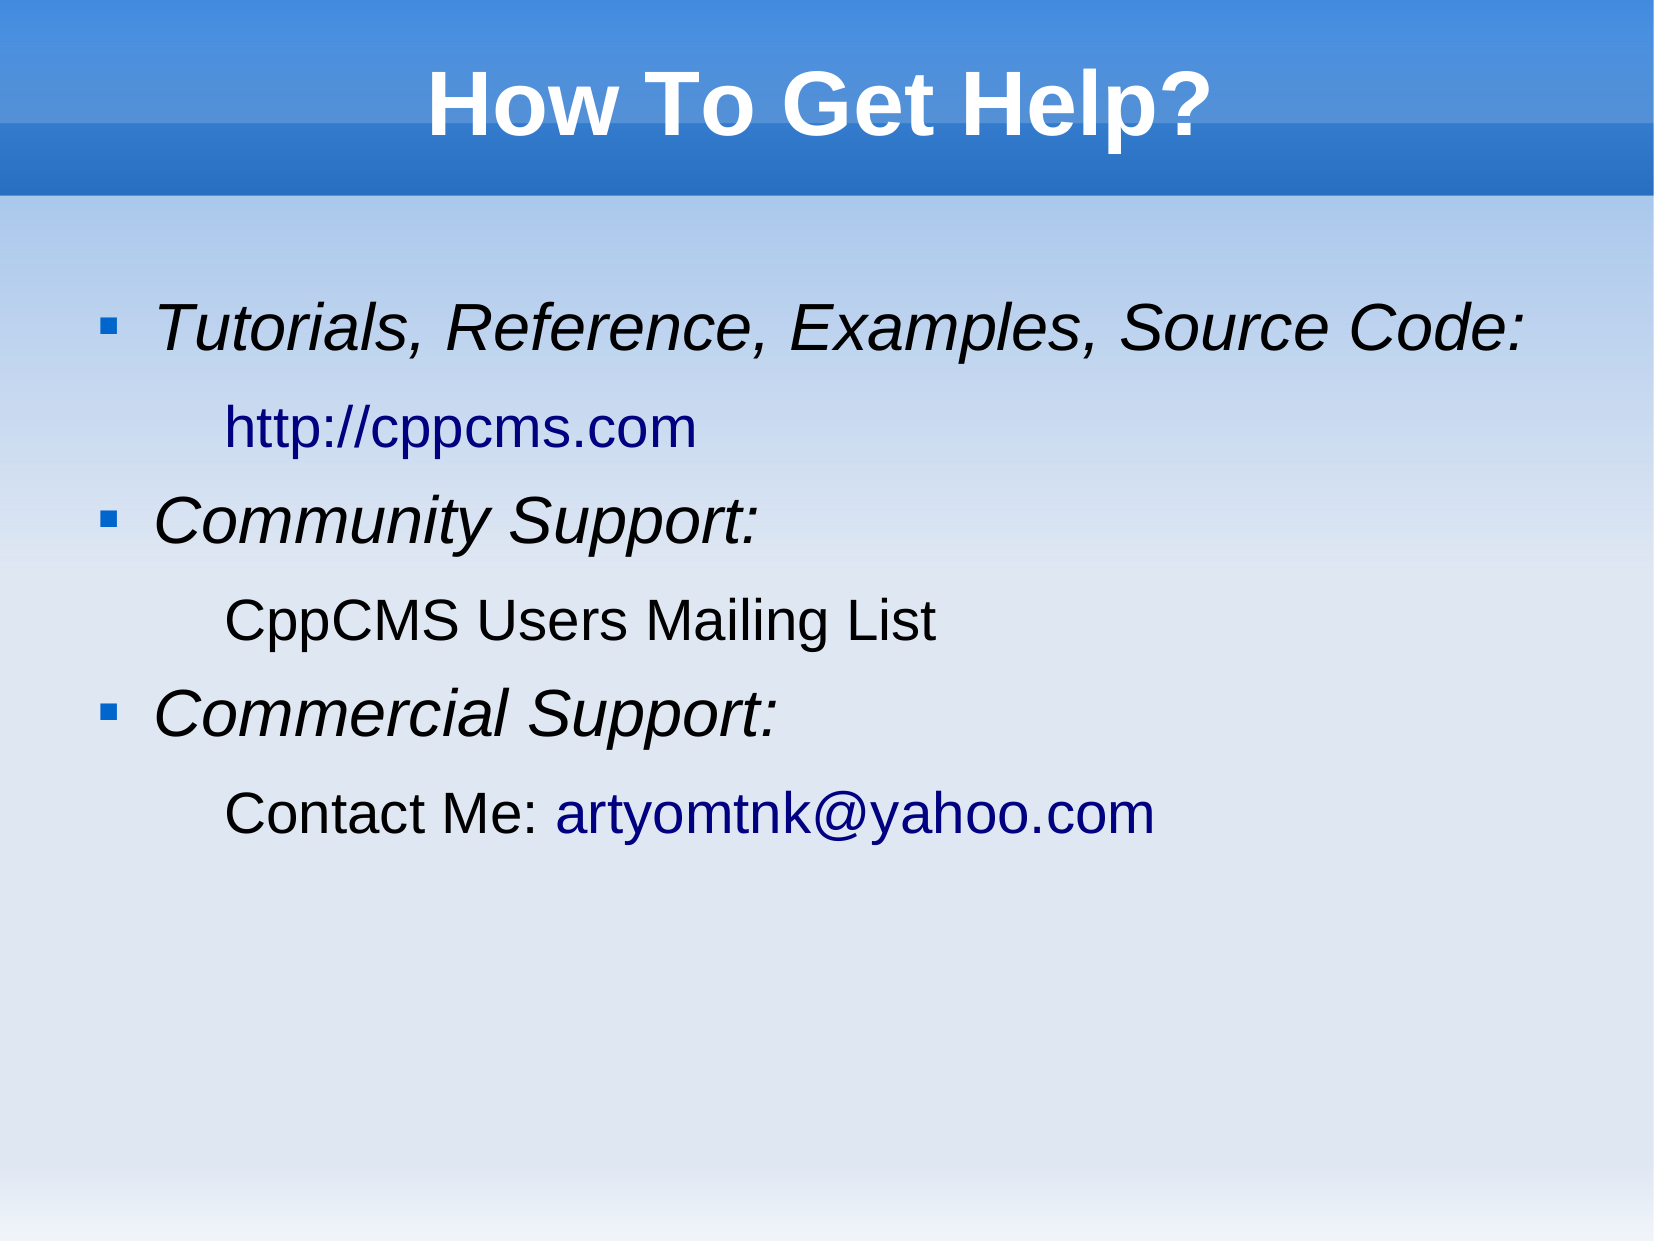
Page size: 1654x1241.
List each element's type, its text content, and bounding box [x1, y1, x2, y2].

title How To Get Help? [76, 0, 1565, 208]
picture [0, 0, 1654, 1241]
list Tutorials, Reference, Examples, Source Code: http://cppcms.com Community Support: CppCMS Users Mailing List Commercial Support: Contact Me: artyomtnk@yahoo.com [82, 290, 1571, 1109]
